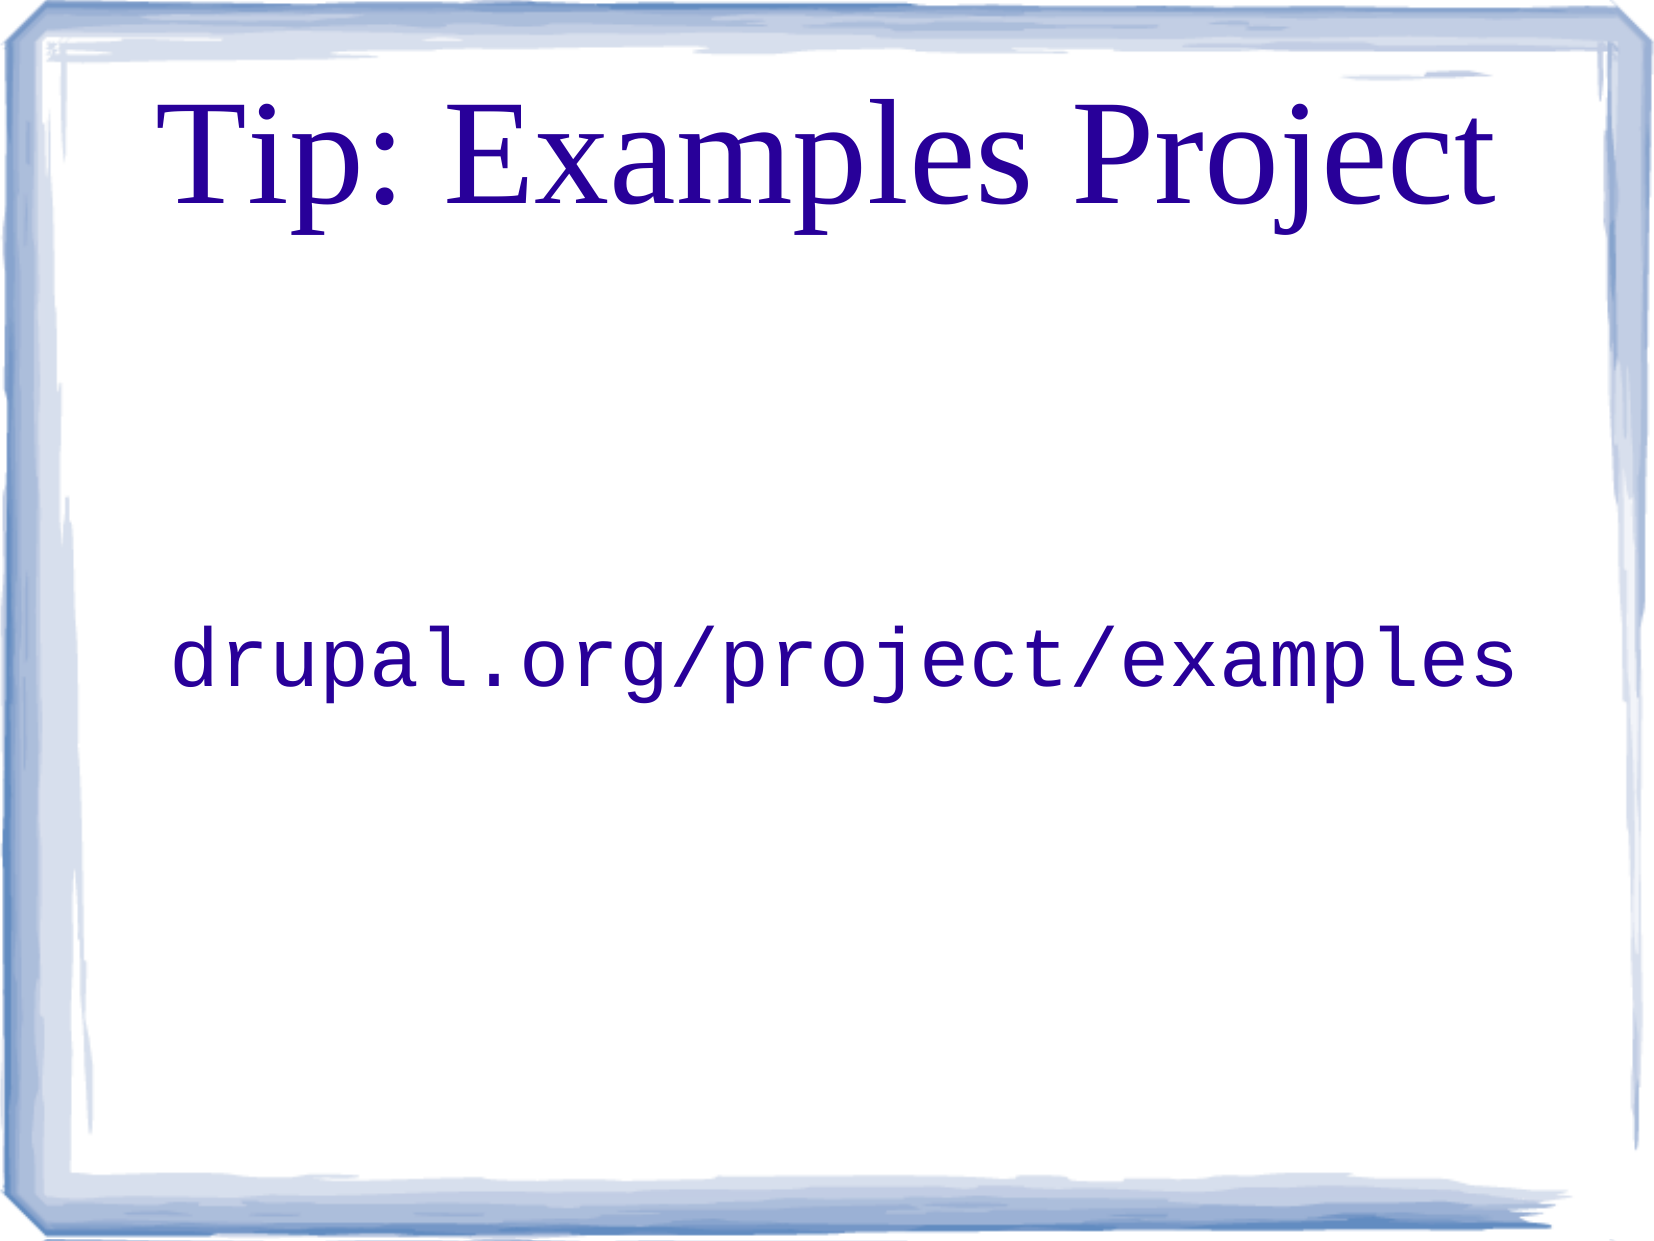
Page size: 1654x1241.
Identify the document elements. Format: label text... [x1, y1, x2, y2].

picture [0, 0, 1654, 1241]
subtitle drupal.org/project/examples [118, 332, 1571, 997]
title Tip: Examples Project [82, 56, 1571, 250]
